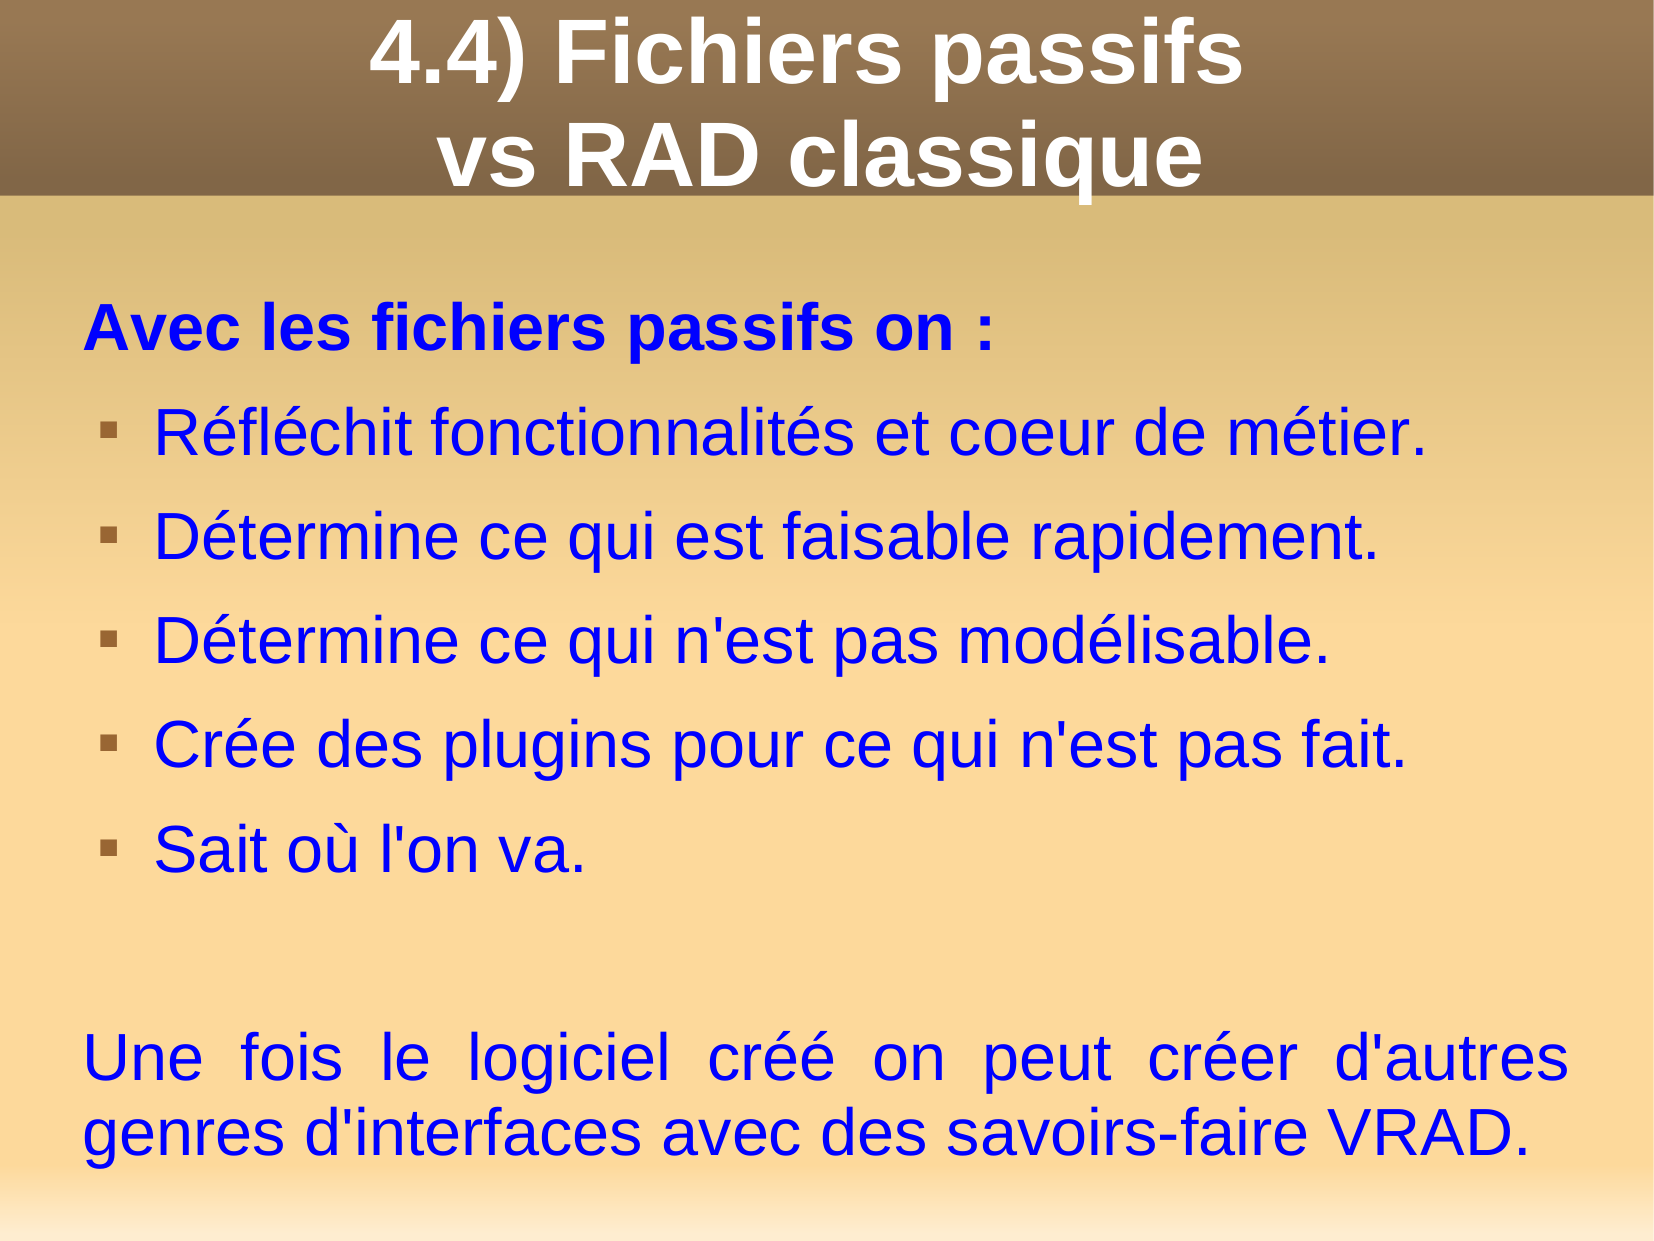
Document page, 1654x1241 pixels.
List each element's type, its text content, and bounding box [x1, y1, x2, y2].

list Avec les fichiers passifs on : Réfléchit fonctionnalités et coeur de métier. Détermine ce qui est faisable rapidement. Détermine ce qui n'est pas modélisable. Crée des plugins pour ce qui n'est pas fait. Sait où l'on va. Une fois le logiciel créé on peut créer d'autres genres d'interfaces avec des savoirs-faire VRAD. [82, 290, 1571, 1170]
picture [0, 0, 1654, 1241]
title 4.4) Fichiers passifs vs RAD classique [76, 0, 1565, 207]
